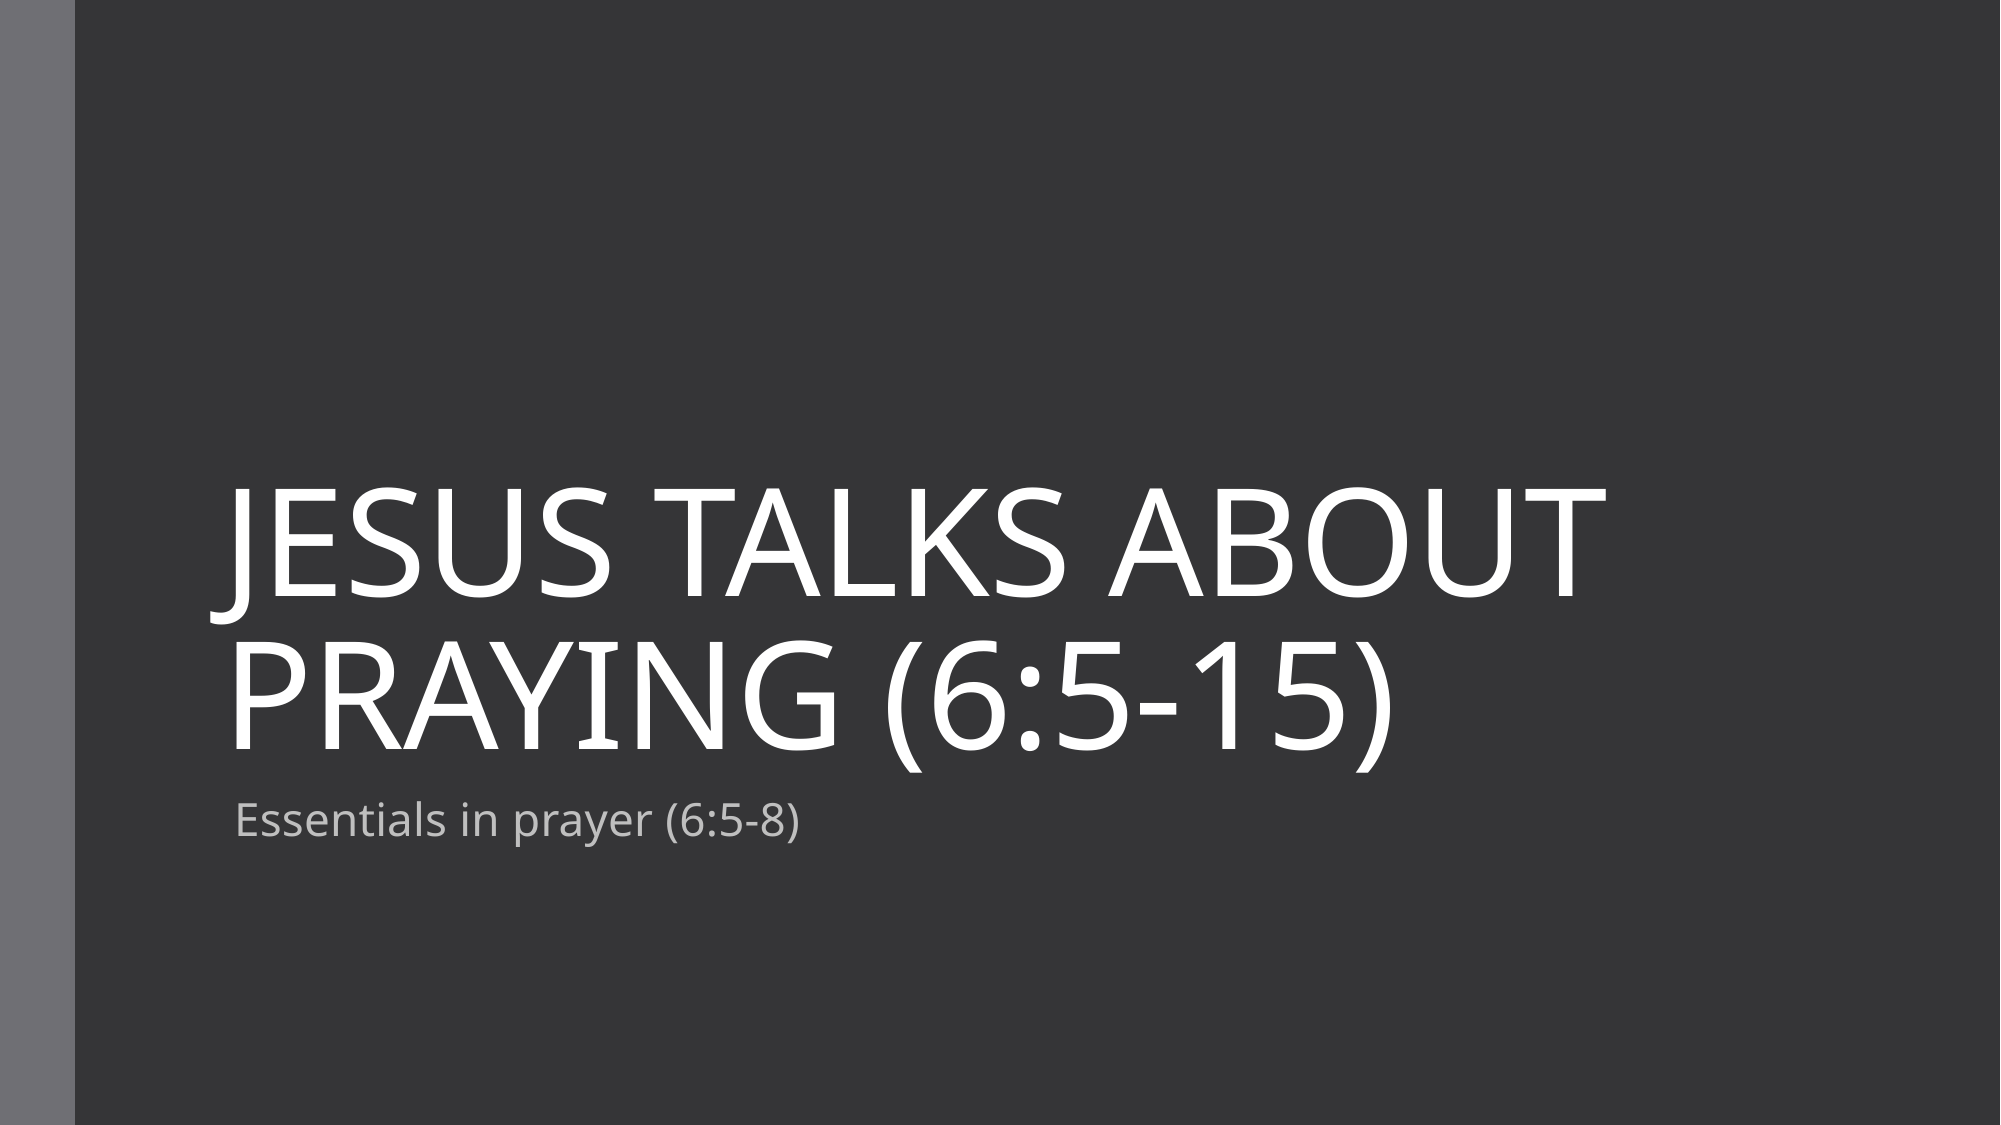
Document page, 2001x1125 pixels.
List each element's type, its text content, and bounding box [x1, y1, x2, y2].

title JESUS TALKS ABOUT PRAYING (6:5-15) [206, 124, 1752, 787]
subtitle Essentials in prayer (6:5-8) [206, 787, 1752, 1066]
